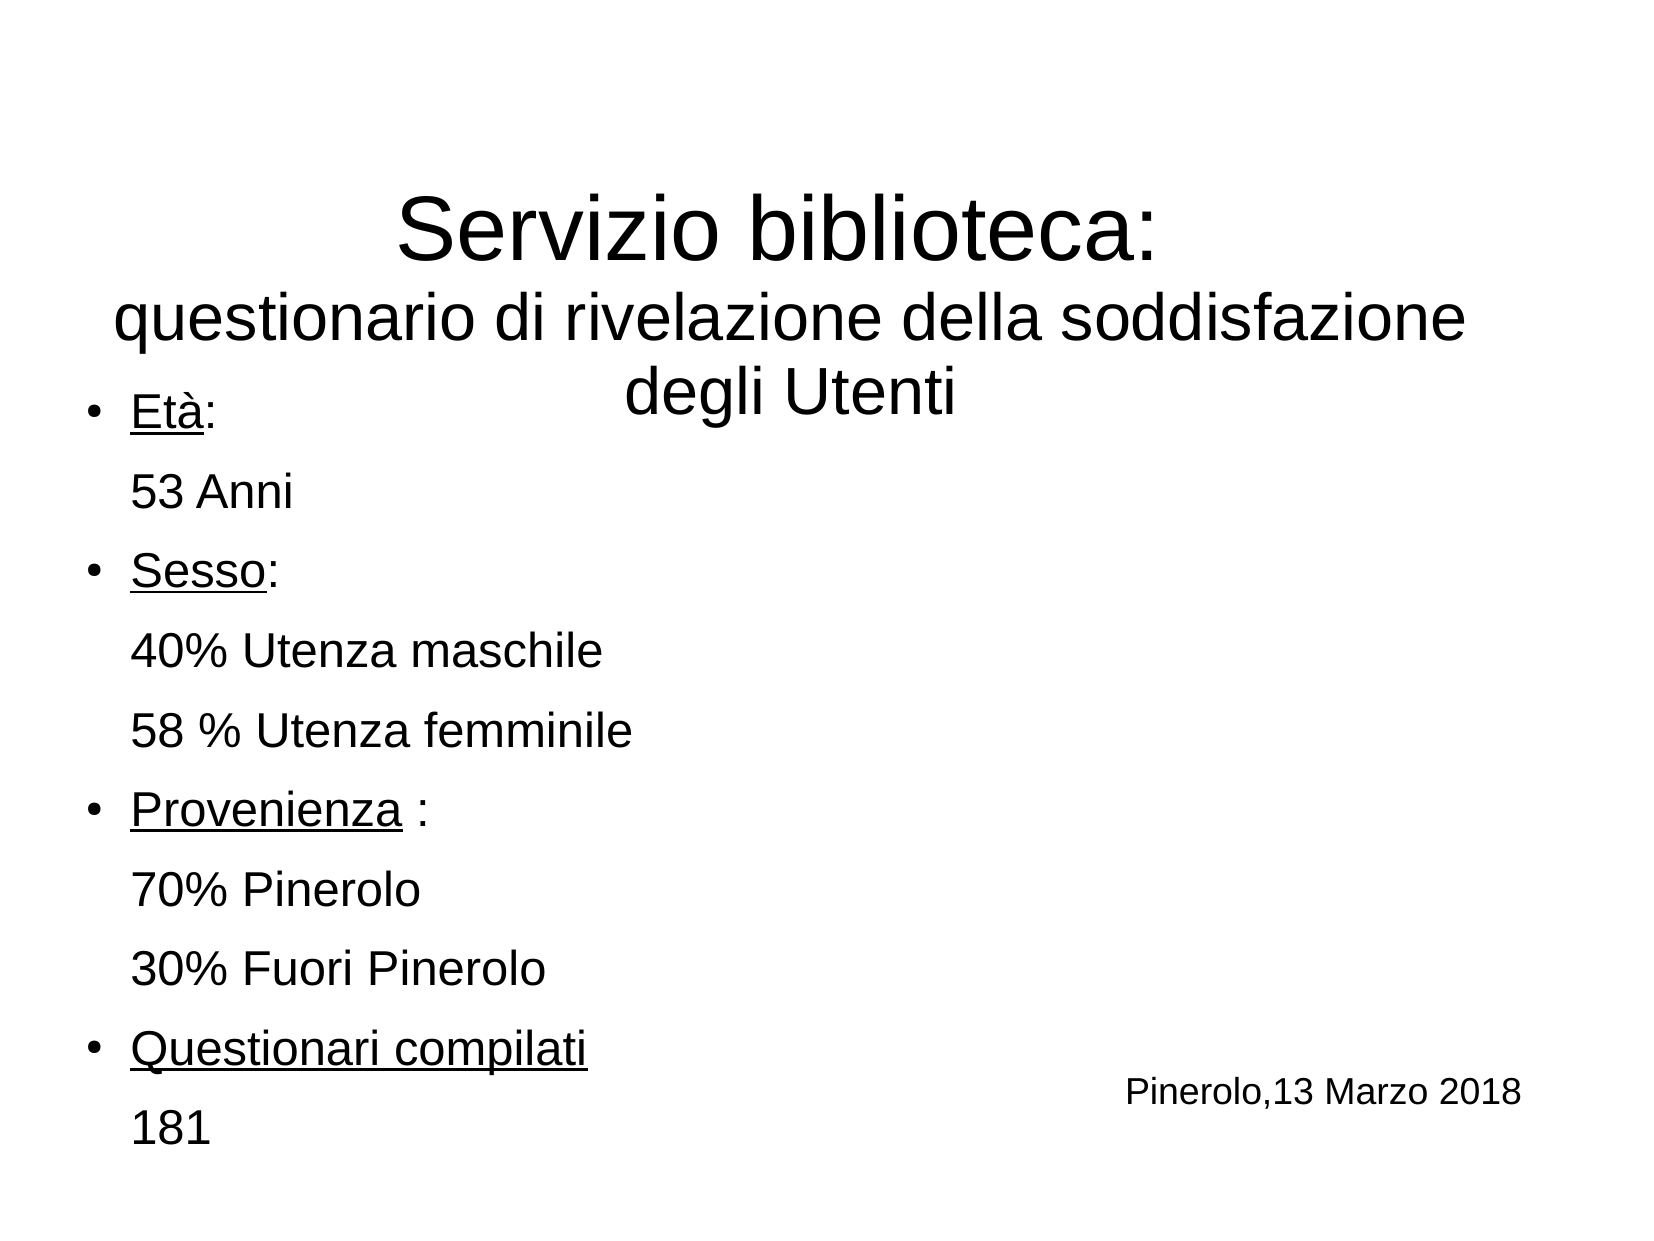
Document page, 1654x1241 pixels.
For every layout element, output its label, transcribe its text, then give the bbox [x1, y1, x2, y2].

list Età: 53 Anni Sesso: 40% Utenza maschile 58 % Utenza femminile Provenienza : 70% Pinerolo 30% Fuori Pinerolo Questionari compilati 181 [70, 384, 898, 1158]
title Servizio biblioteca: questionario di rivelazione della soddisfazione degli Utenti [47, 177, 1536, 430]
text_box Pinerolo,13 Marzo 2018 [1110, 1062, 1630, 1170]
